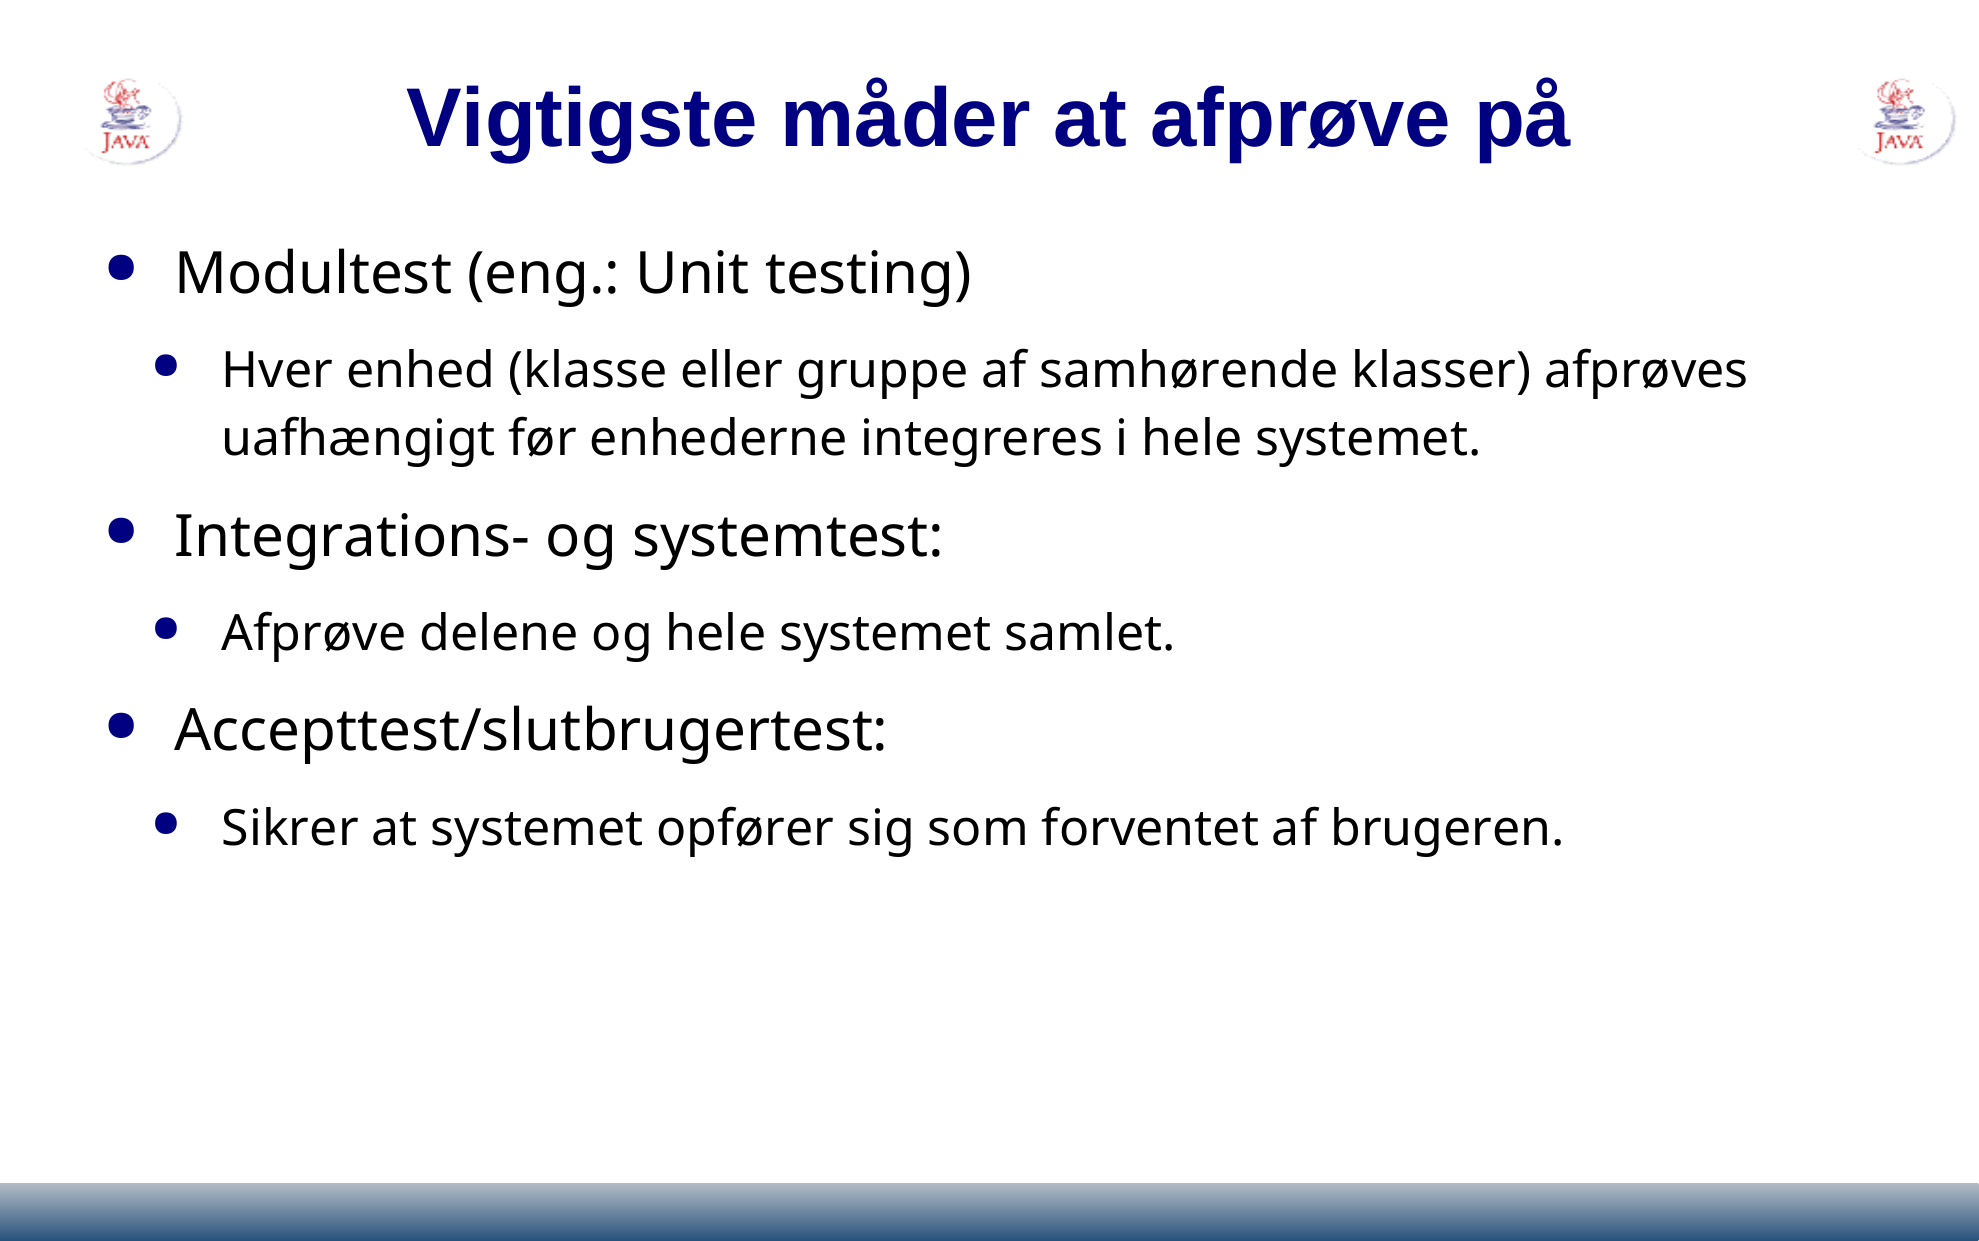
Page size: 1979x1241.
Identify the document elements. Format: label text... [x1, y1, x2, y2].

list Modultest (eng.: Unit testing) Hver enhed (klasse eller gruppe af samhørende klasser) afprøves uafhængigt før enhederne integreres i hele systemet. Integrations- og systemtest: Afprøve delene og hele systemet samlet. Accepttest/slutbrugertest: Sikrer at systemet opfører sig som forventet af brugeren. [92, 230, 1881, 1184]
picture [69, 71, 126, 169]
picture [1853, 71, 1961, 169]
title Vigtigste måder at afprøve på [126, 14, 1853, 222]
